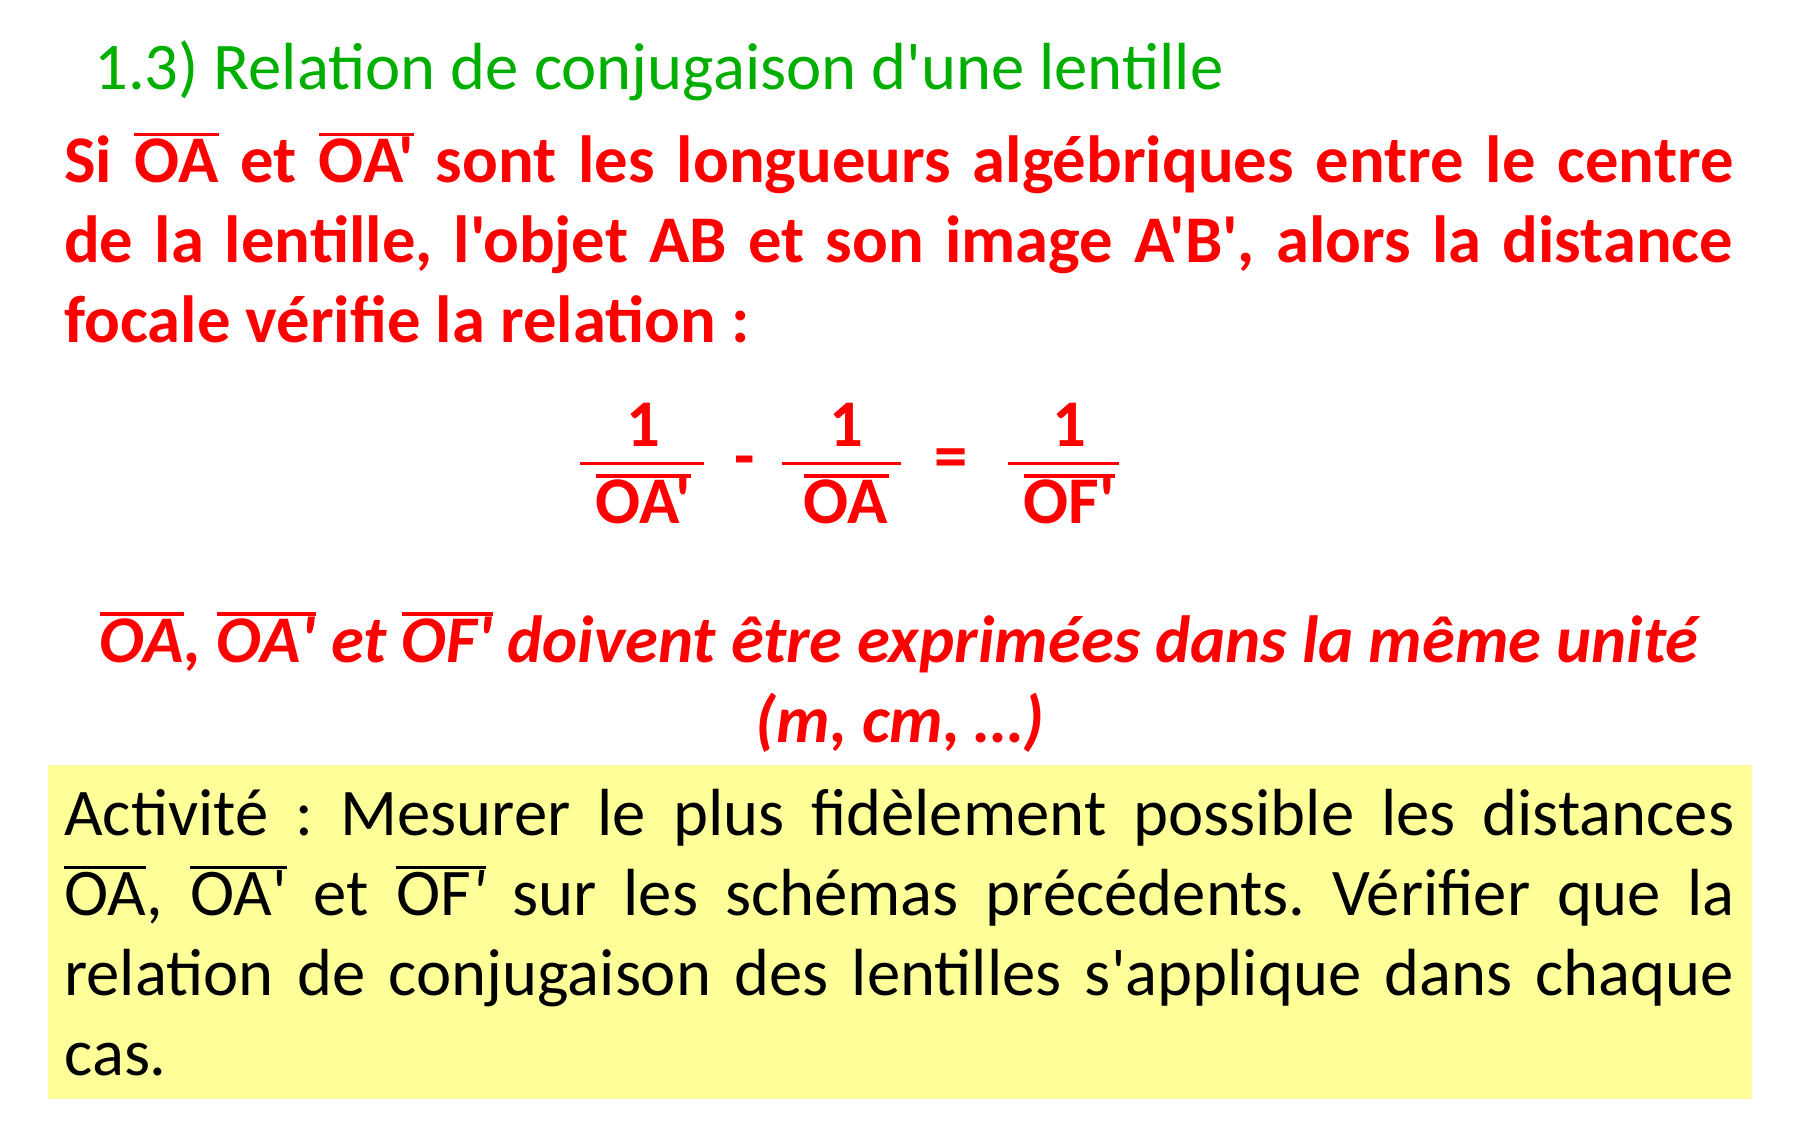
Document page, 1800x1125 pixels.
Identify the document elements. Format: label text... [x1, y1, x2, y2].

text_box [48, 765, 1752, 1099]
text_box 1 OA [789, 388, 927, 421]
text_box 1 OA [789, 518, 927, 580]
text_box - = [719, 421, 1000, 518]
text_box 1 OA' [580, 388, 737, 580]
text_box 1 OF' [1008, 388, 1131, 580]
list 1.3) Relation de conjugaison d'une lentille Si OA et OA' sont les longueurs algébriques entre le centre de la lentille, l'objet AB et son image A'B', alors la distance focale vérifie la relation : OA, OA' et OF' doivent être exprimées dans la même unité (m, cm, …) Activité : Mesurer le plus fidèlement possible les distances OA, OA' et OF' sur les schémas précédents. Vérifier que la relation de conjugaison des lentilles s'applique dans chaque cas. [49, 15, 1751, 1093]
